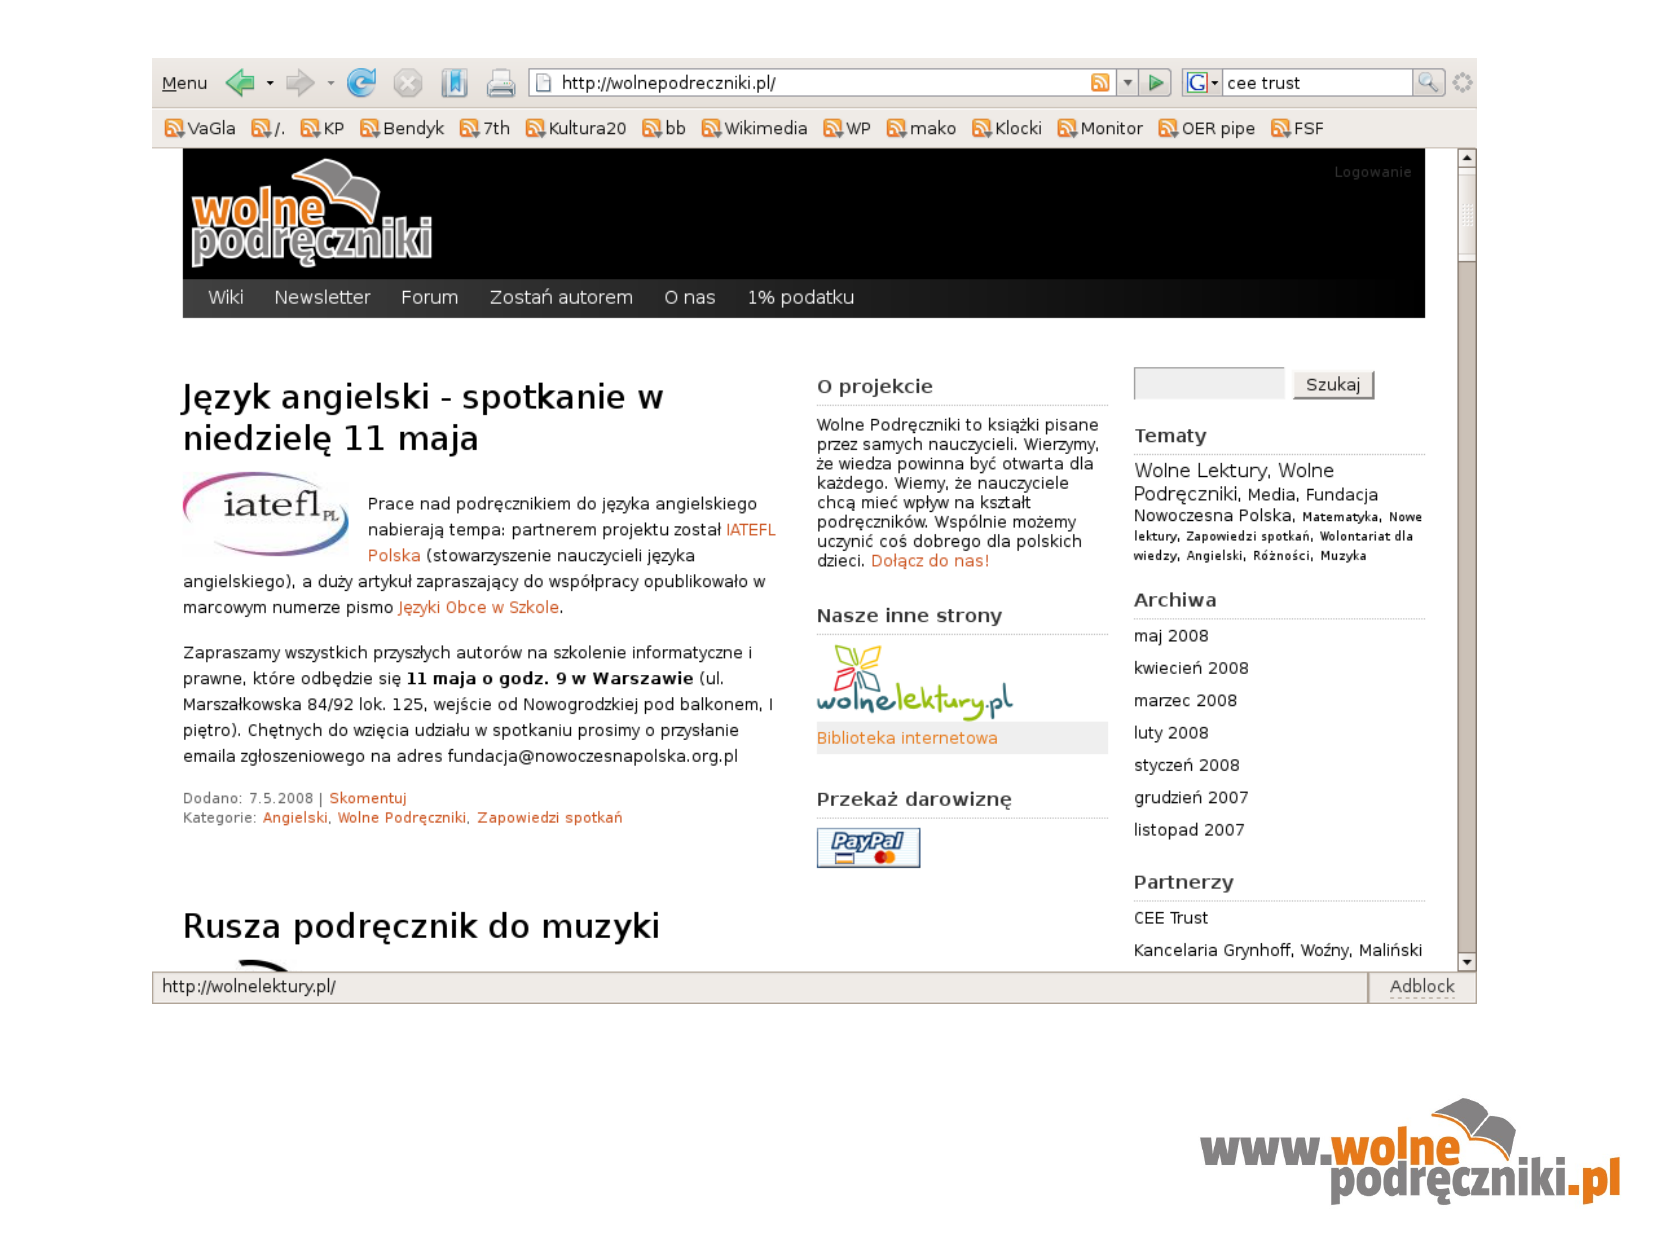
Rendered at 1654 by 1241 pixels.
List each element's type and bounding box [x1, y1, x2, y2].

picture [152, 58, 1477, 1004]
picture [1198, 1092, 1625, 1211]
